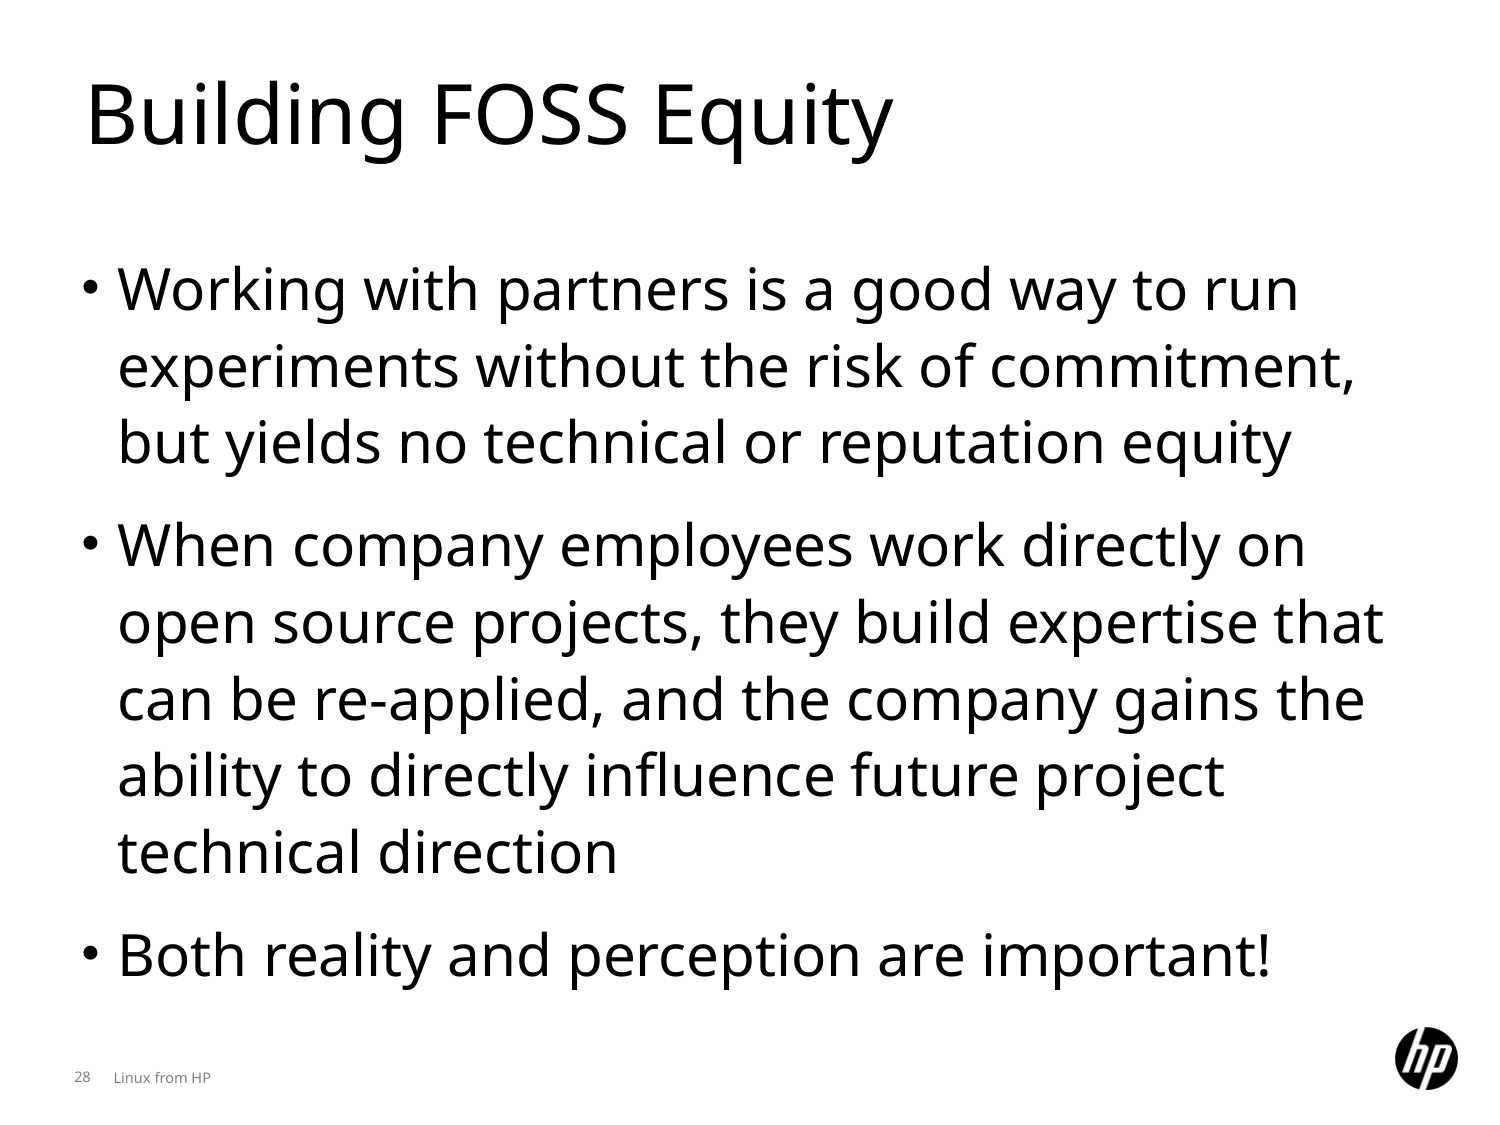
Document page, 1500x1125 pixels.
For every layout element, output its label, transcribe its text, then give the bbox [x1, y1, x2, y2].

picture [1393, 1025, 1460, 1092]
title Building FOSS Equity [70, 18, 1421, 205]
list Working with partners is a good way to run experiments without the risk of commitment, but yields no technical or reputation equity When company employees work directly on open source projects, they build expertise that can be re-applied, and the company gains the ability to directly influence future project technical direction Both reality and perception are important! [65, 237, 1421, 996]
